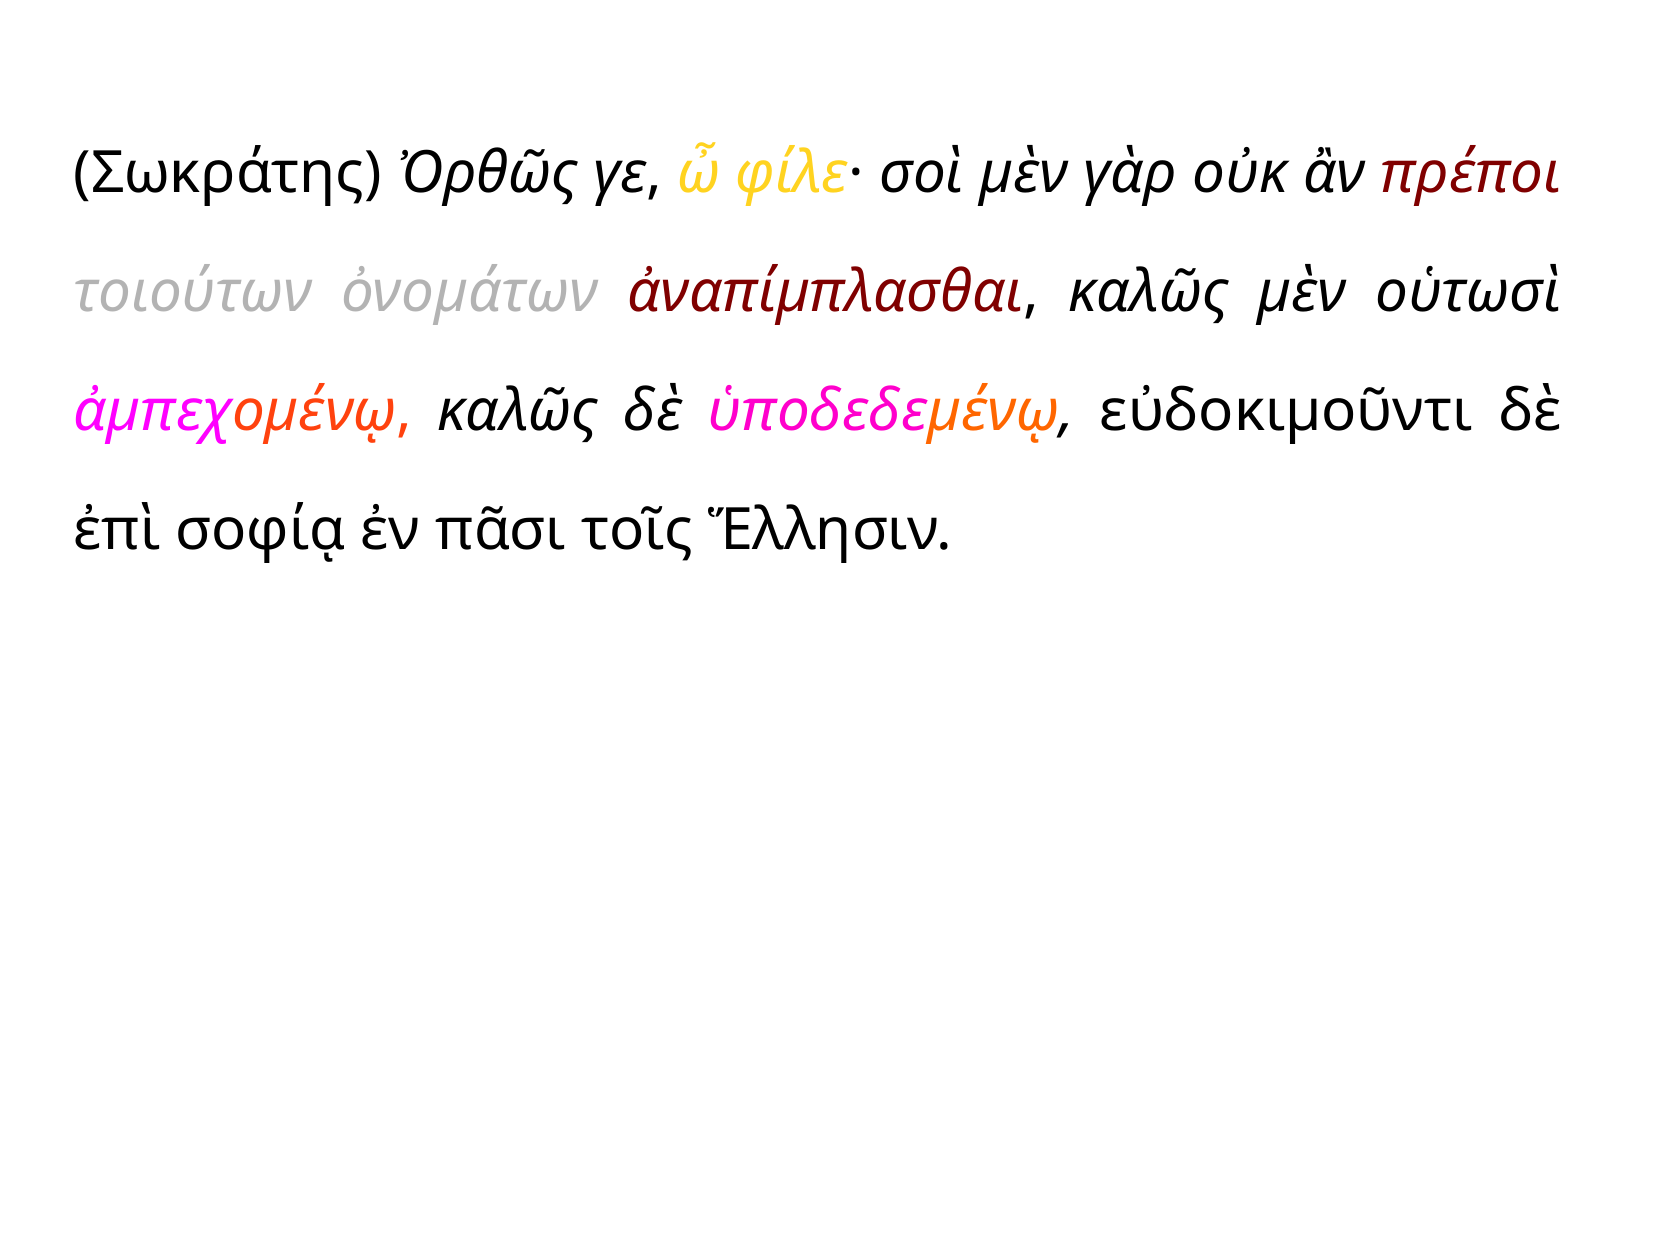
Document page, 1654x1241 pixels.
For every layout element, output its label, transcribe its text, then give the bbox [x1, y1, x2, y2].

list (Σωκράτης) Ὀρθῶς γε, ὦ φίλε· σοὶ μὲν γὰρ οὐκ ἂν πρέποι τοιούτων ὀνομάτων ἀναπίμπλασθαι, καλῶς μὲν οὑτωσὶ ἀμπεχομένῳ, καλῶς δὲ ὑποδεδεμένῳ, εὐδοκιμοῦντι δὲ ἐπὶ σοφίᾳ ἐν πᾶσι τοῖς Ἕλλησιν. [73, 91, 1562, 1082]
